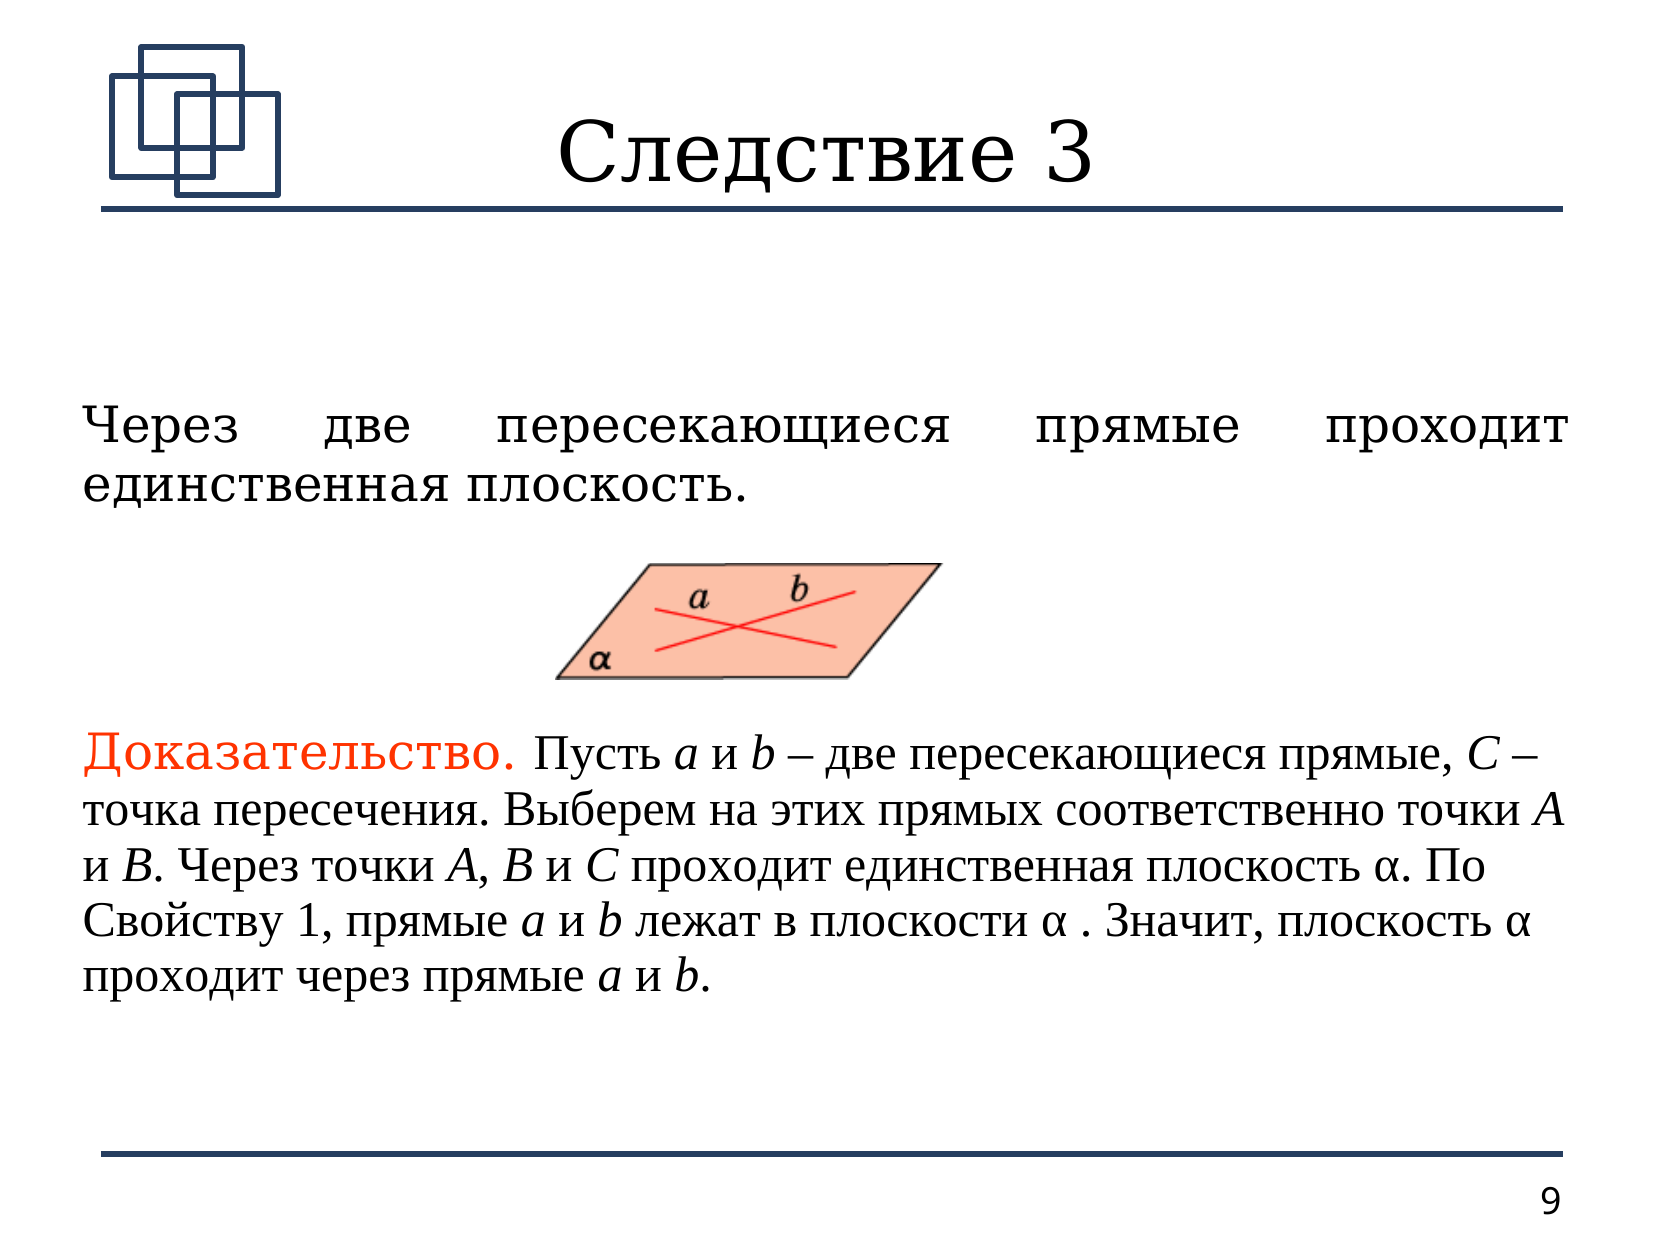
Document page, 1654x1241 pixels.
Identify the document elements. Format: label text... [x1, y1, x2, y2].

picture [555, 563, 945, 680]
subtitle Через две пересекающиеся прямые проходит единственная плоскость. Доказательство. Пусть a и b – две пересекающиеся прямые, C – точка пересечения. Выберем на этих прямых соответственно точки A и B. Через точки A, B и C проходит единственная плоскость α. По Свойству 1, прямые a и b лежат в плоскости α . Значит, плоскость α проходит через прямые a и b. [82, 290, 1571, 1109]
title Следствие 3 [82, 49, 1571, 257]
